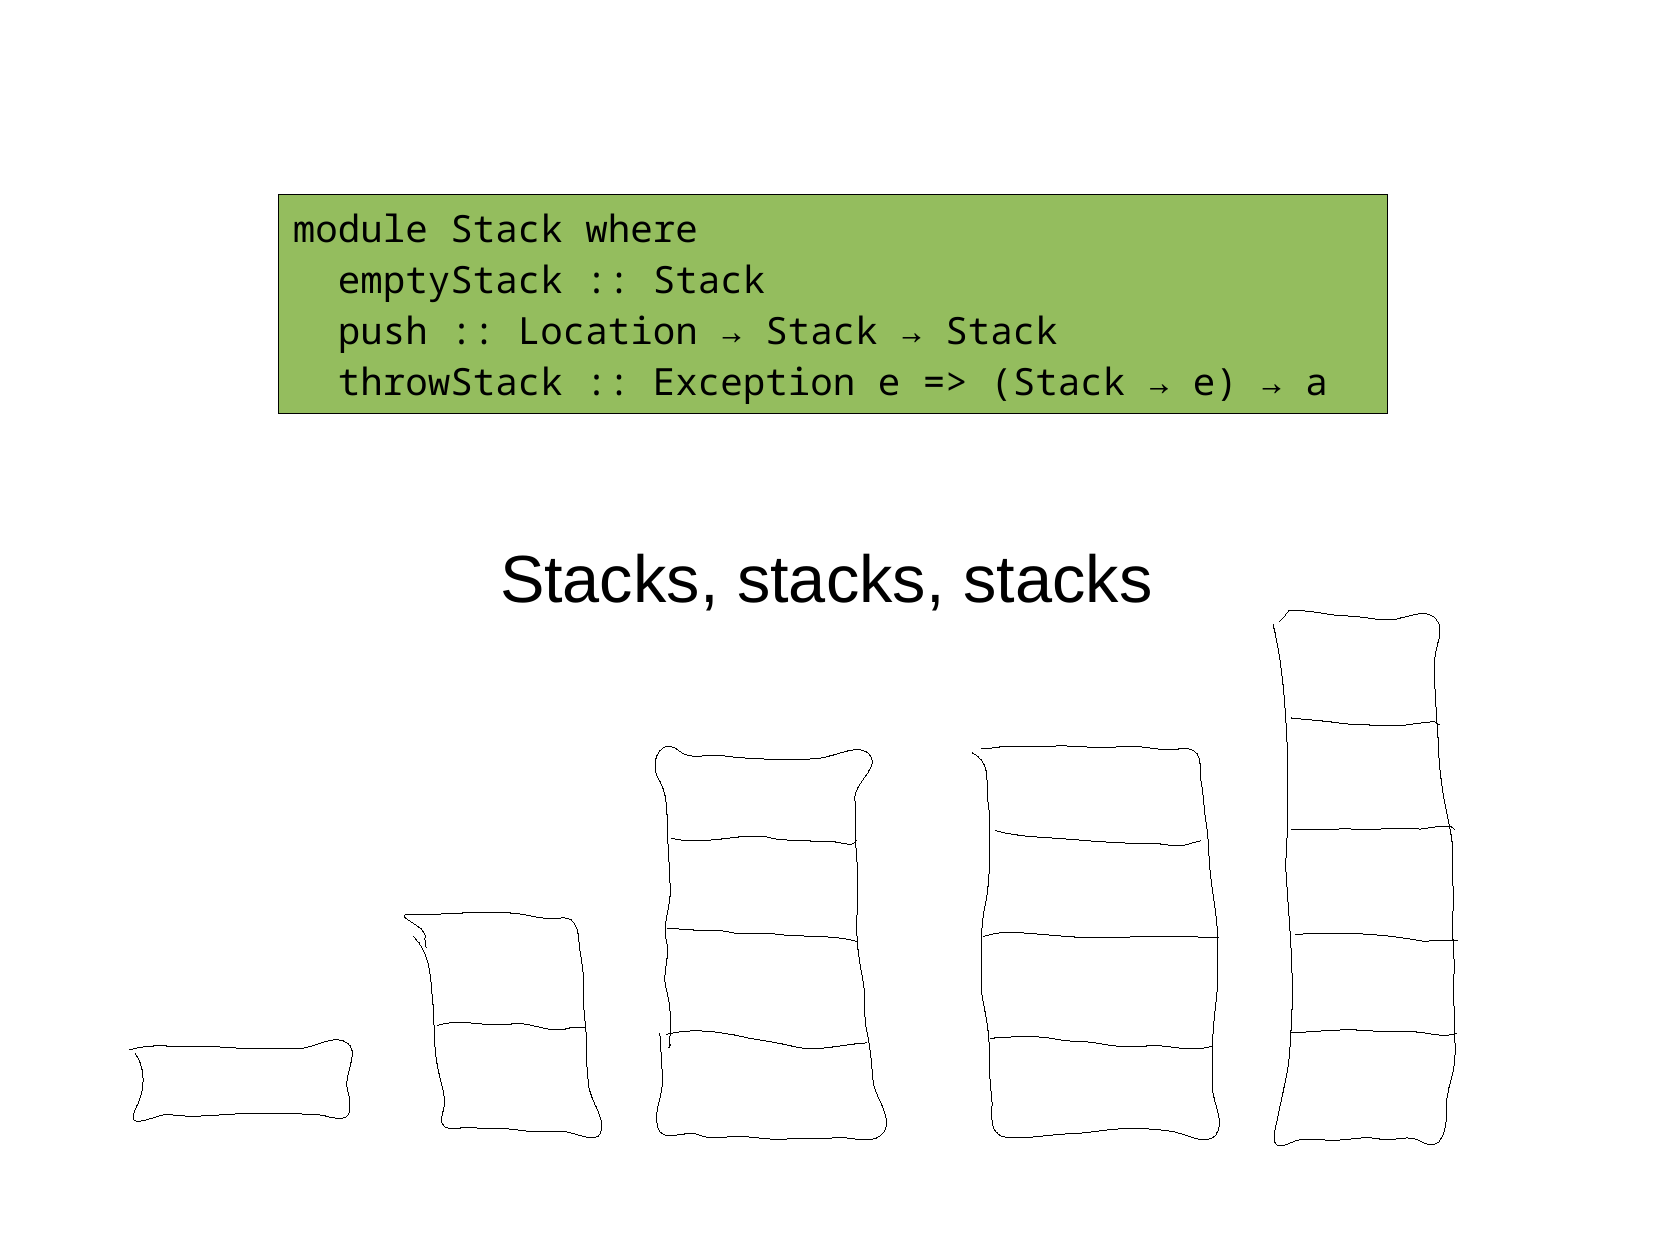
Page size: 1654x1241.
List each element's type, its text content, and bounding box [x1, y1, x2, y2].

subtitle Stacks, stacks, stacks [82, 56, 1571, 1102]
text_box module Stack where emptyStack :: Stack push :: Location → Stack → Stack throwStack :: Exception e => (Stack → e) → a [278, 194, 1388, 384]
